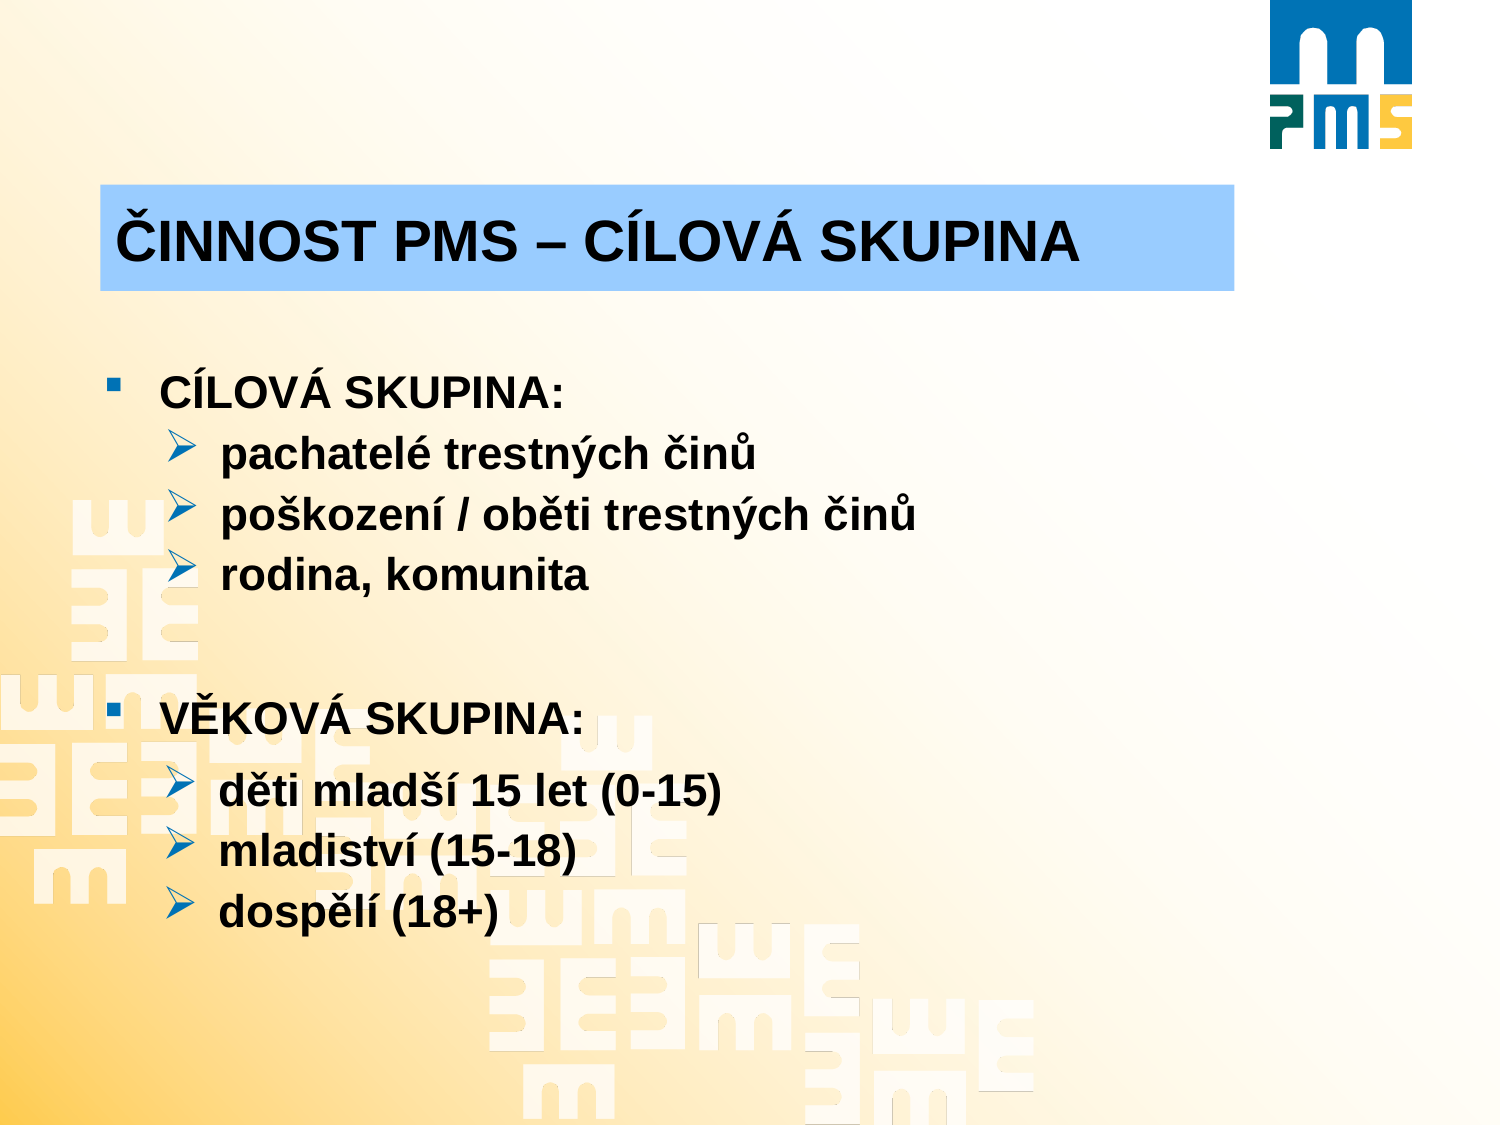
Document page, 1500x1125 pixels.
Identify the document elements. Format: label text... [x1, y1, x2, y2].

title ČINNOST PMS – CÍLOVÁ SKUPINA [100, 184, 1235, 291]
text_box CÍLOVÁ SKUPINA: pachatelé trestných činů poškození / oběti trestných činů rodina, komunita VĚKOVÁ SKUPINA: děti mladší 15 let (0-15) mladiství (15-18) dospělí (18+) [88, 350, 1388, 1047]
picture [0, 0, 1500, 1125]
